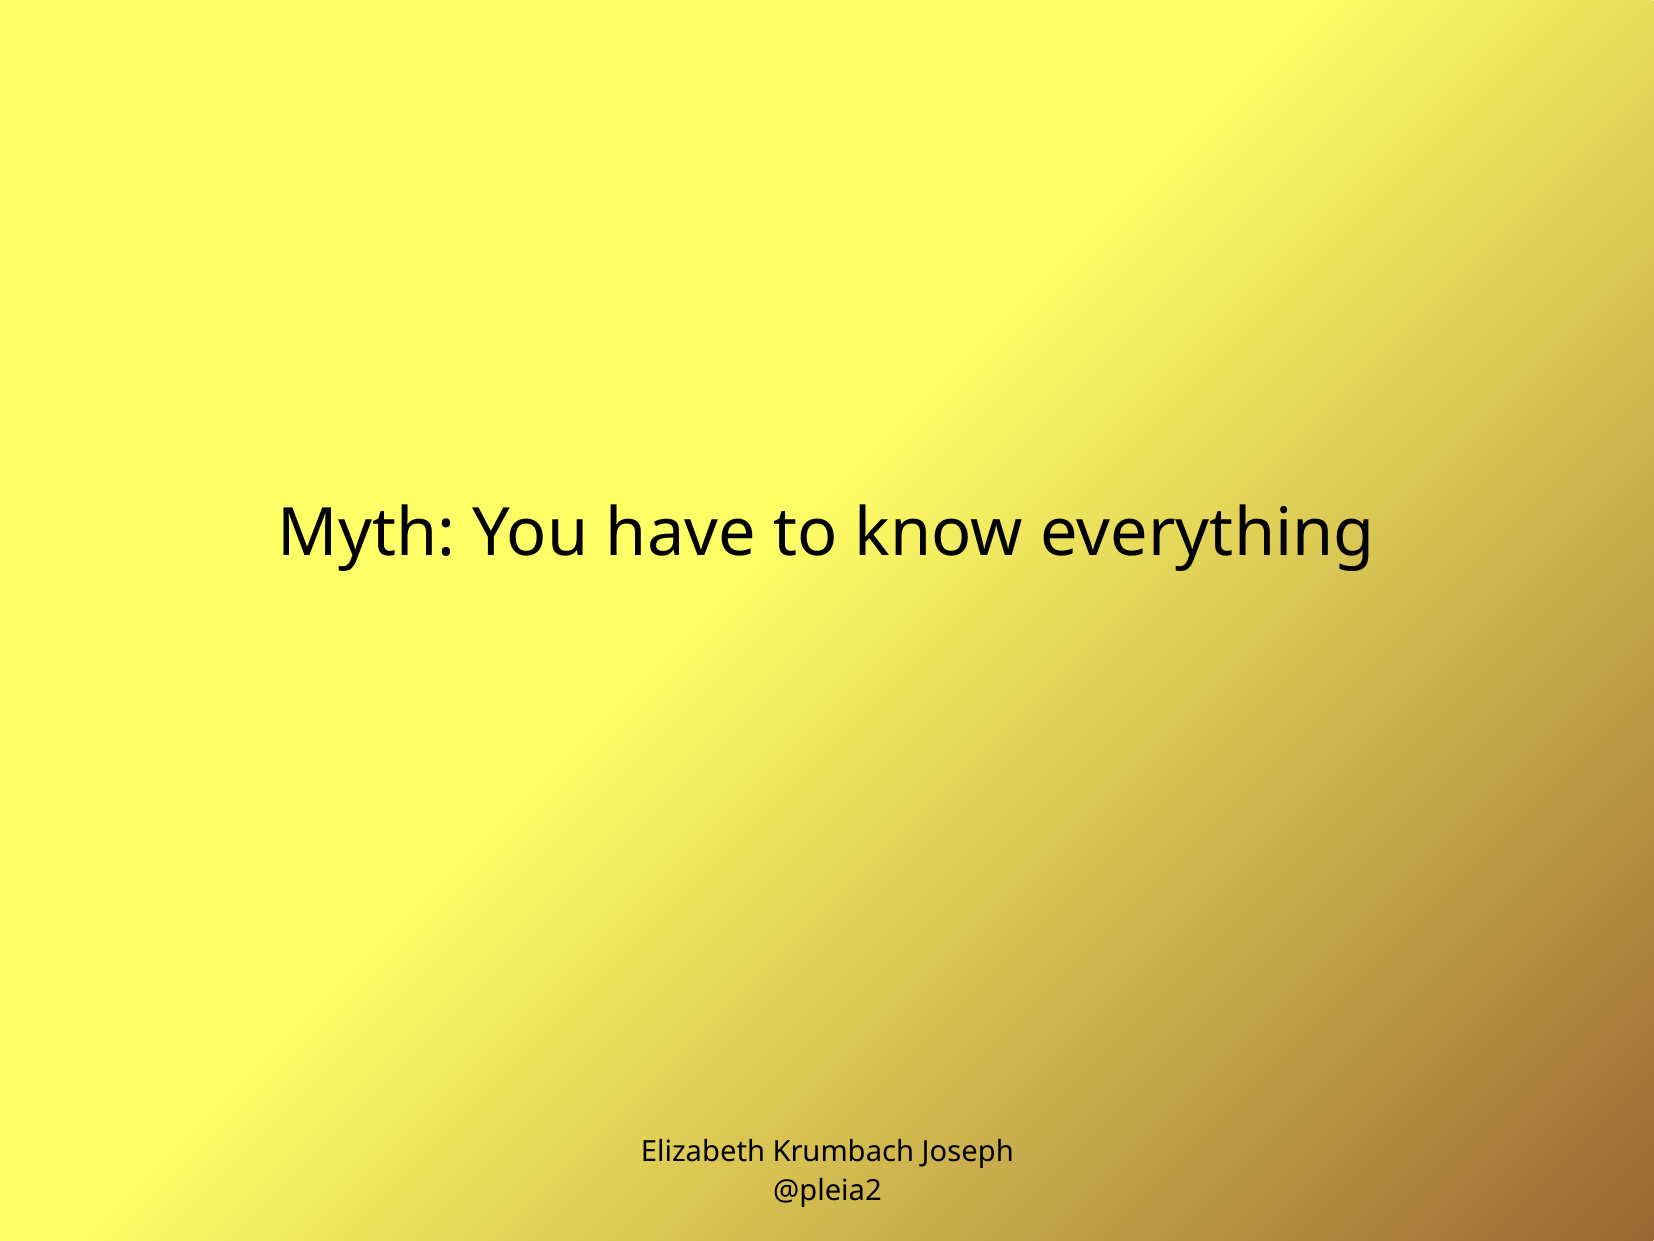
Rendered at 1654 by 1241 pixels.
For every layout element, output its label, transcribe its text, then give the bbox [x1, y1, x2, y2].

subtitle Myth: You have to know everything [82, 49, 1571, 1010]
